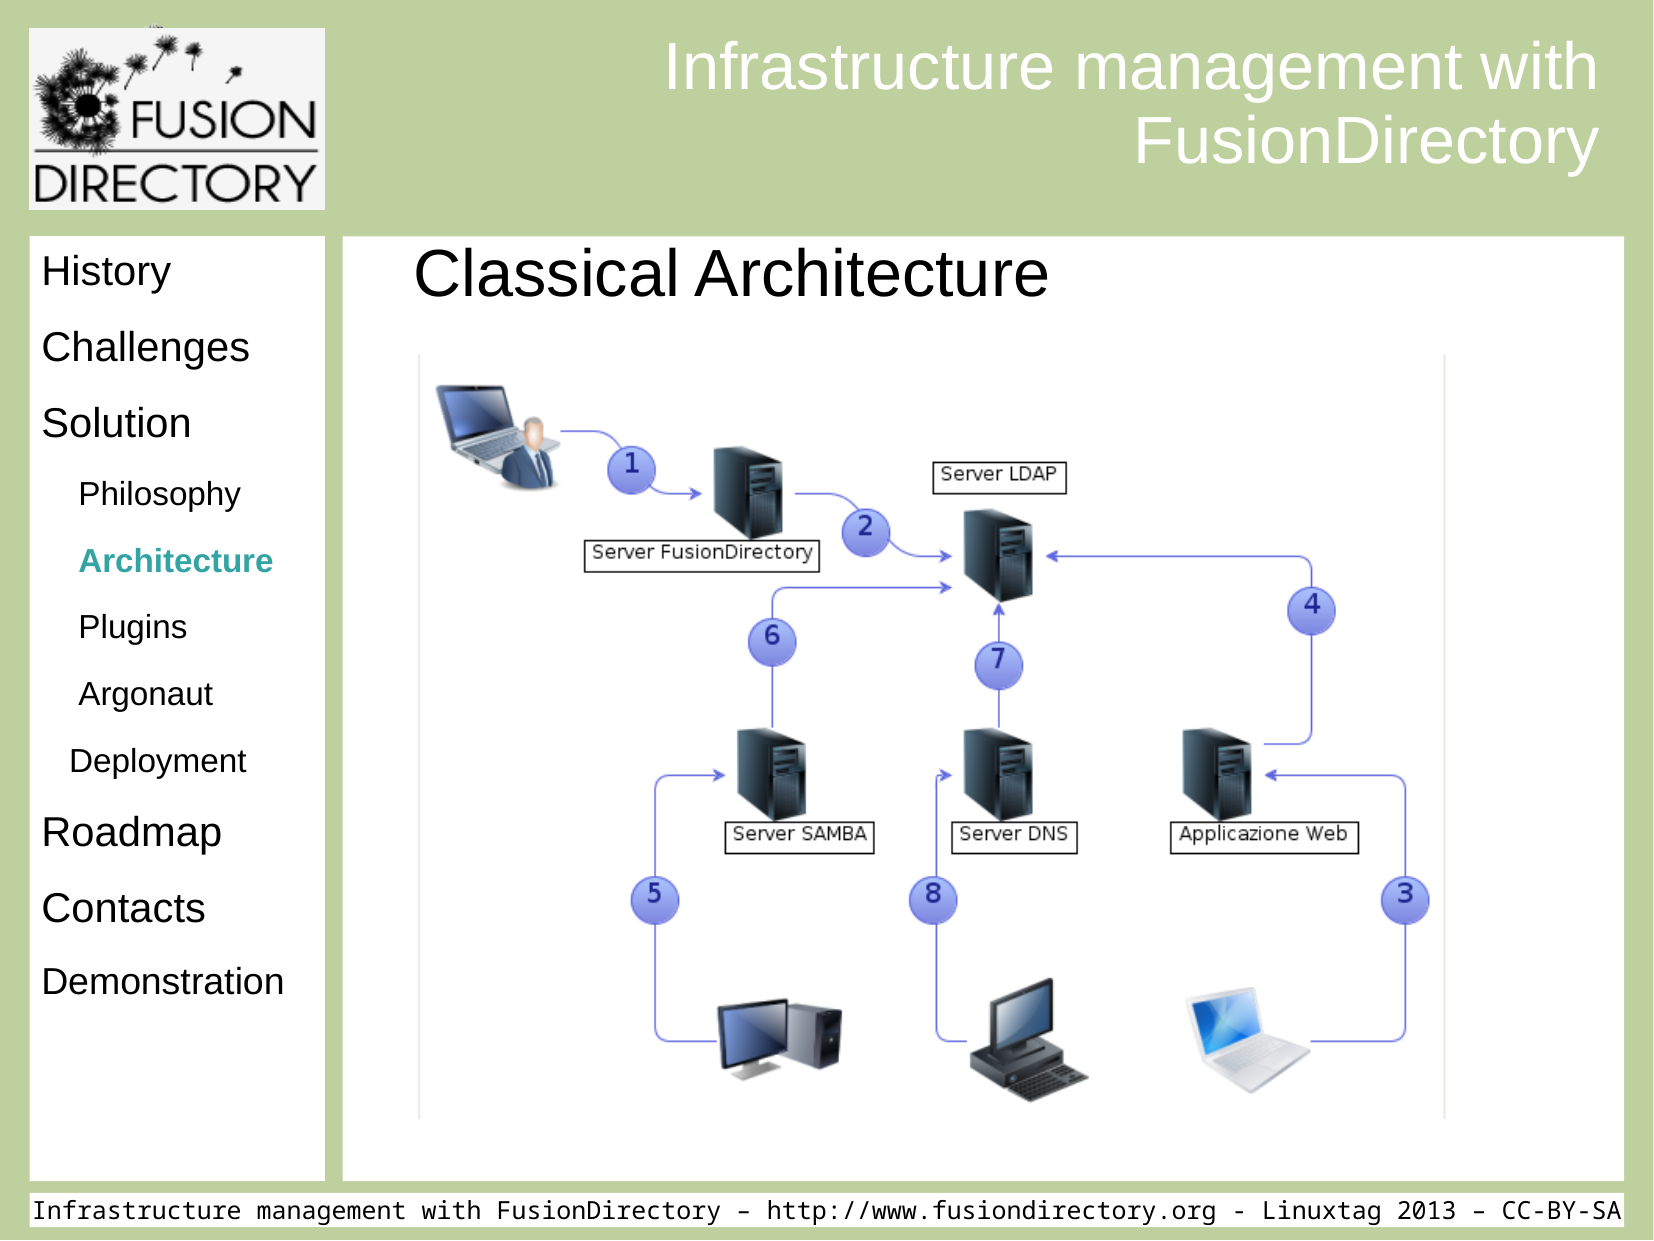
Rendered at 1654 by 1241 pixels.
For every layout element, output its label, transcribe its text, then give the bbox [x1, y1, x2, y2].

picture [29, 17, 325, 210]
list History Challenges Solution Philosophy Architecture Plugins Argonaut Deployment Roadmap Contacts Demonstration [29, 236, 325, 1182]
title Infrastructure management with FusionDirectory [277, 0, 1601, 208]
list Classical Architecture [342, 236, 1625, 1182]
picture [417, 354, 1447, 1119]
